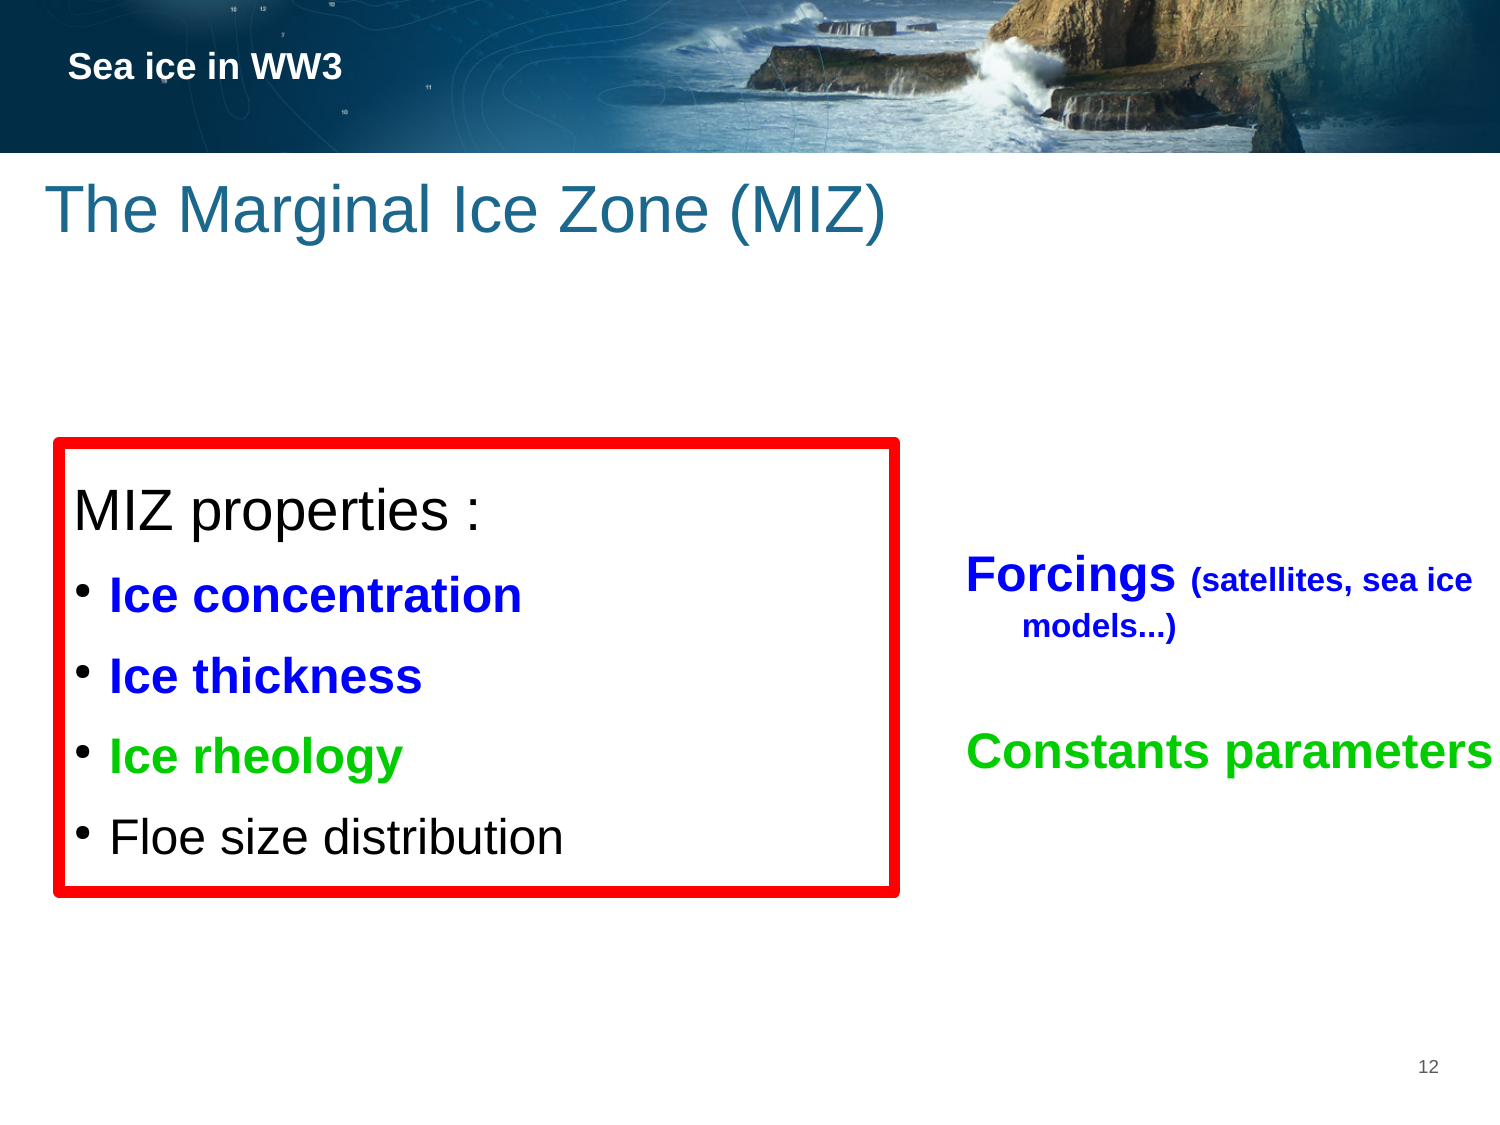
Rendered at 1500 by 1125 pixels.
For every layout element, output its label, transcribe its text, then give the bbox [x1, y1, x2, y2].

text_box Forcings (satellites, sea ice models...) [915, 531, 1500, 649]
text_box Constants parameters [915, 708, 1500, 784]
title The Marginal Ice Zone (MIZ) [29, 118, 1214, 294]
title Sea ice in WW3 [52, 29, 621, 100]
picture [0, 0, 1500, 153]
text_box MIZ properties : Ice concentration Ice thickness Ice rheology Floe size distribution [59, 461, 934, 1004]
